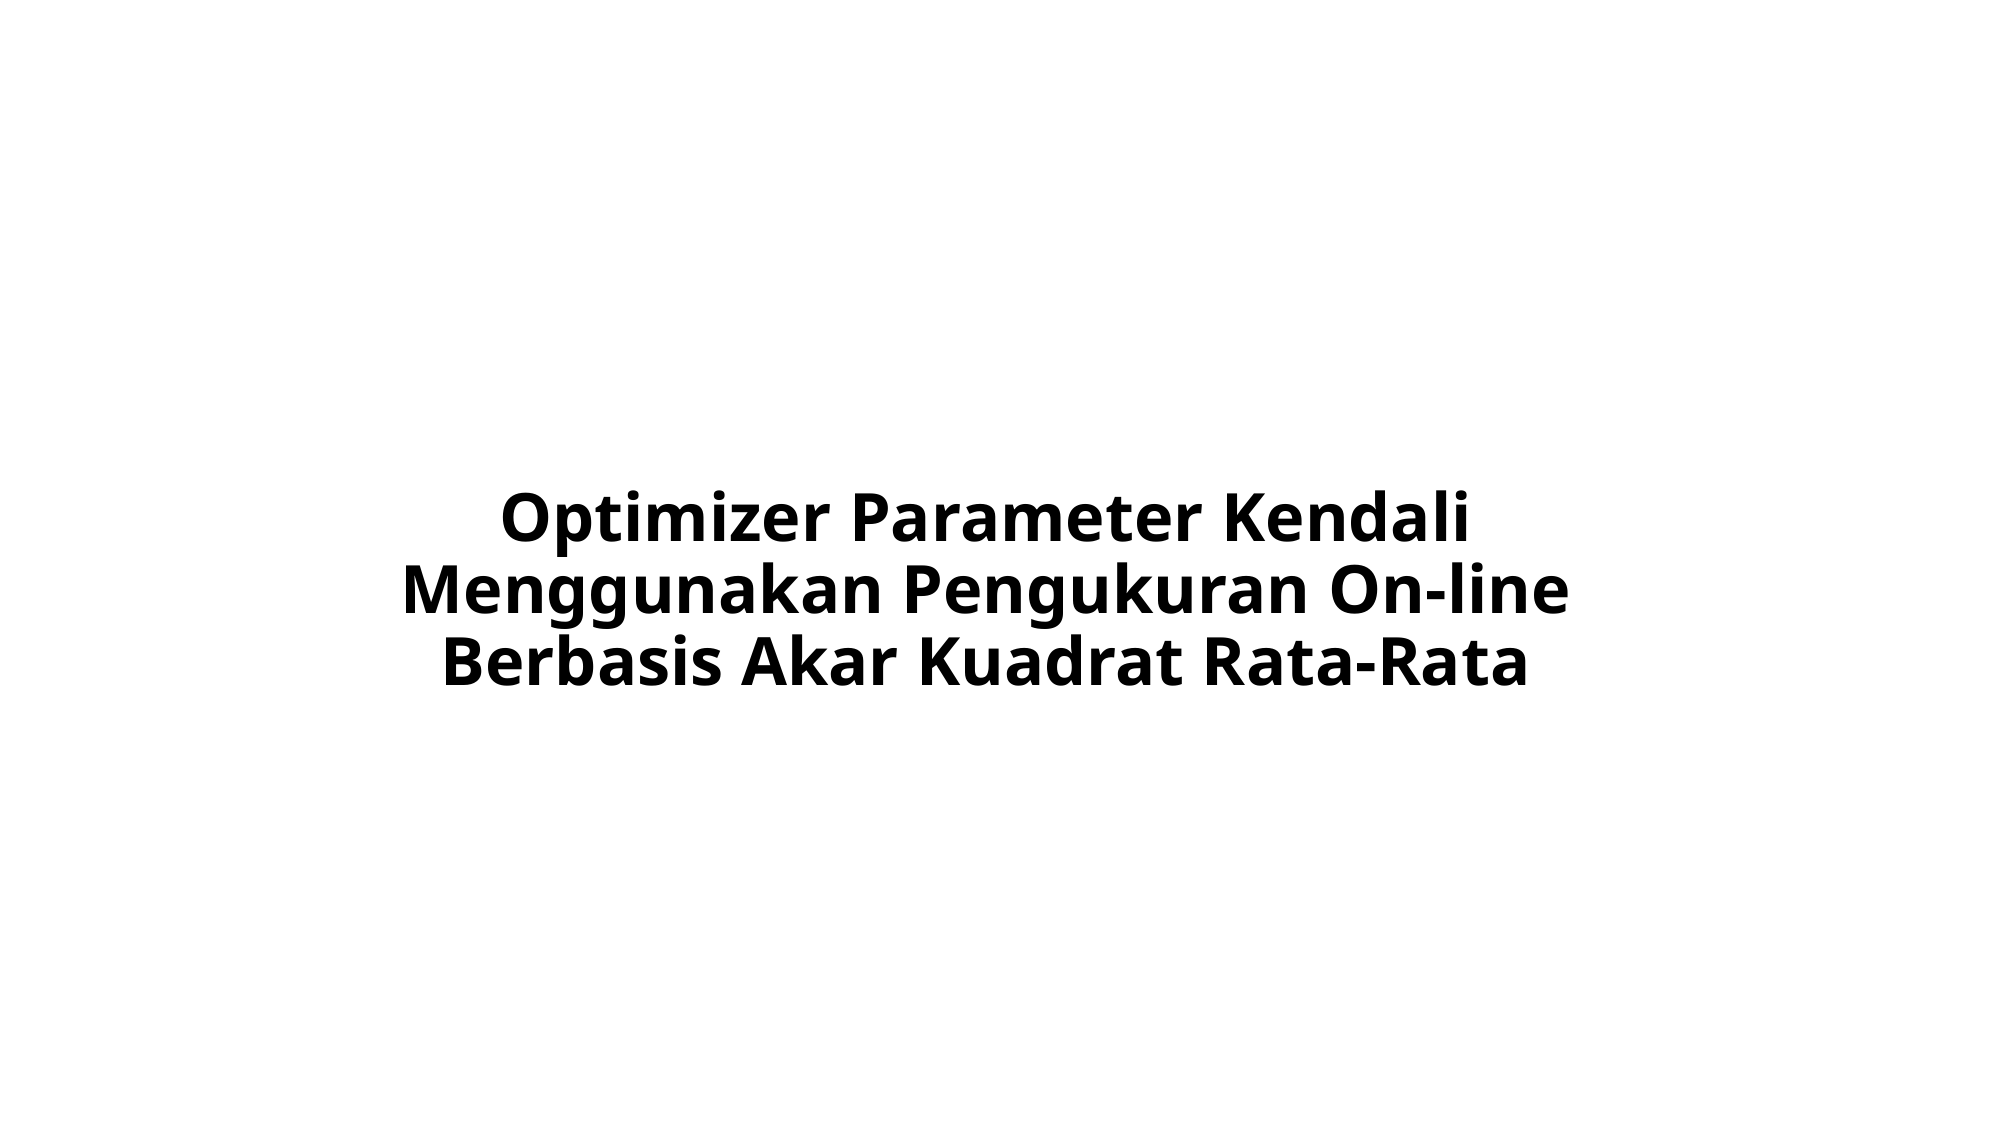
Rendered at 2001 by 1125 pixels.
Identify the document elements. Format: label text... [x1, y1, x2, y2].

subtitle Optimizer Parameter Kendali Menggunakan Pengukuran On-line Berbasis Akar Kuadrat Rata-Rata [235, 476, 1736, 609]
